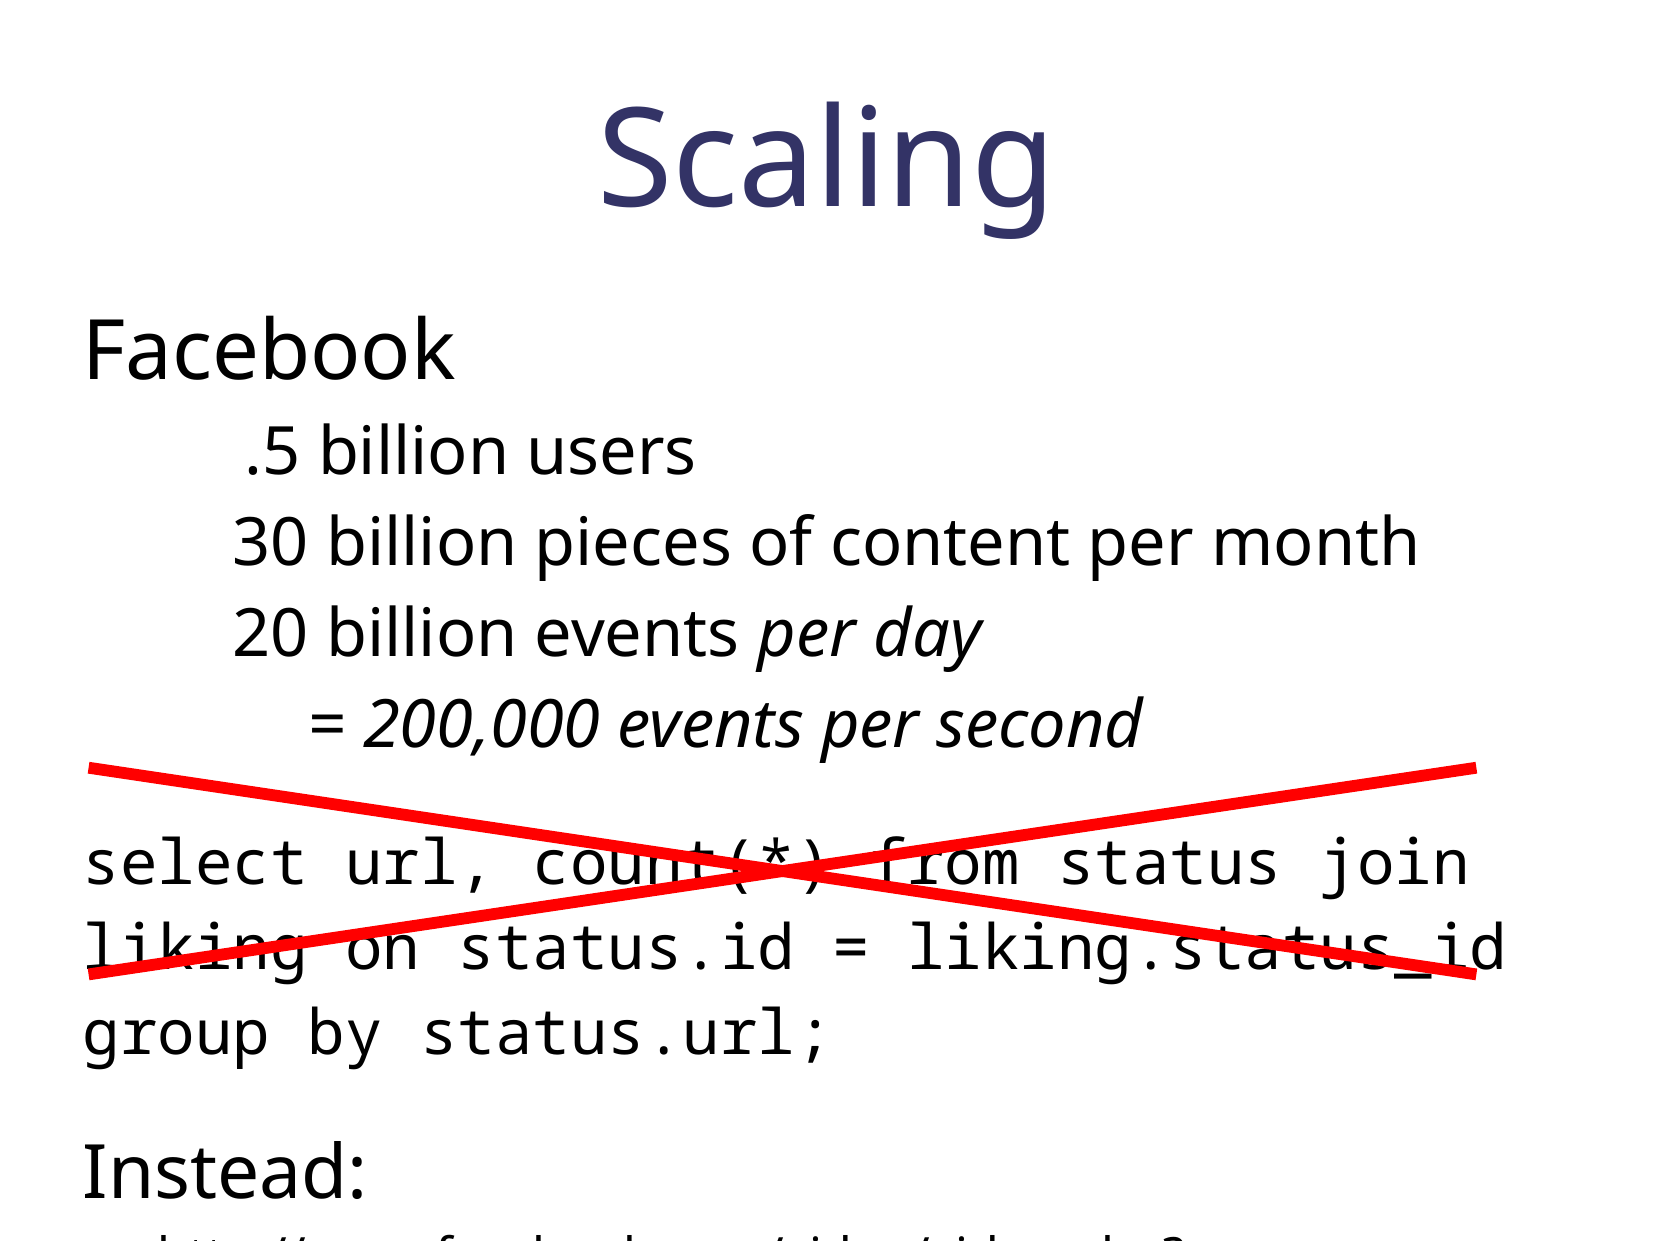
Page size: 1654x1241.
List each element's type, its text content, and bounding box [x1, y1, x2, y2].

subtitle Facebook .5 billion users 30 billion pieces of content per month 20 billion events per day = 200,000 events per second select url, count(*) from status join liking on status.id = liking.status_id group by status.url; Instead: http://www.facebook.com/video/video.php? v=707216889765&oid=9445547199&comments [82, 290, 1571, 1221]
title Scaling [82, 56, 1571, 250]
